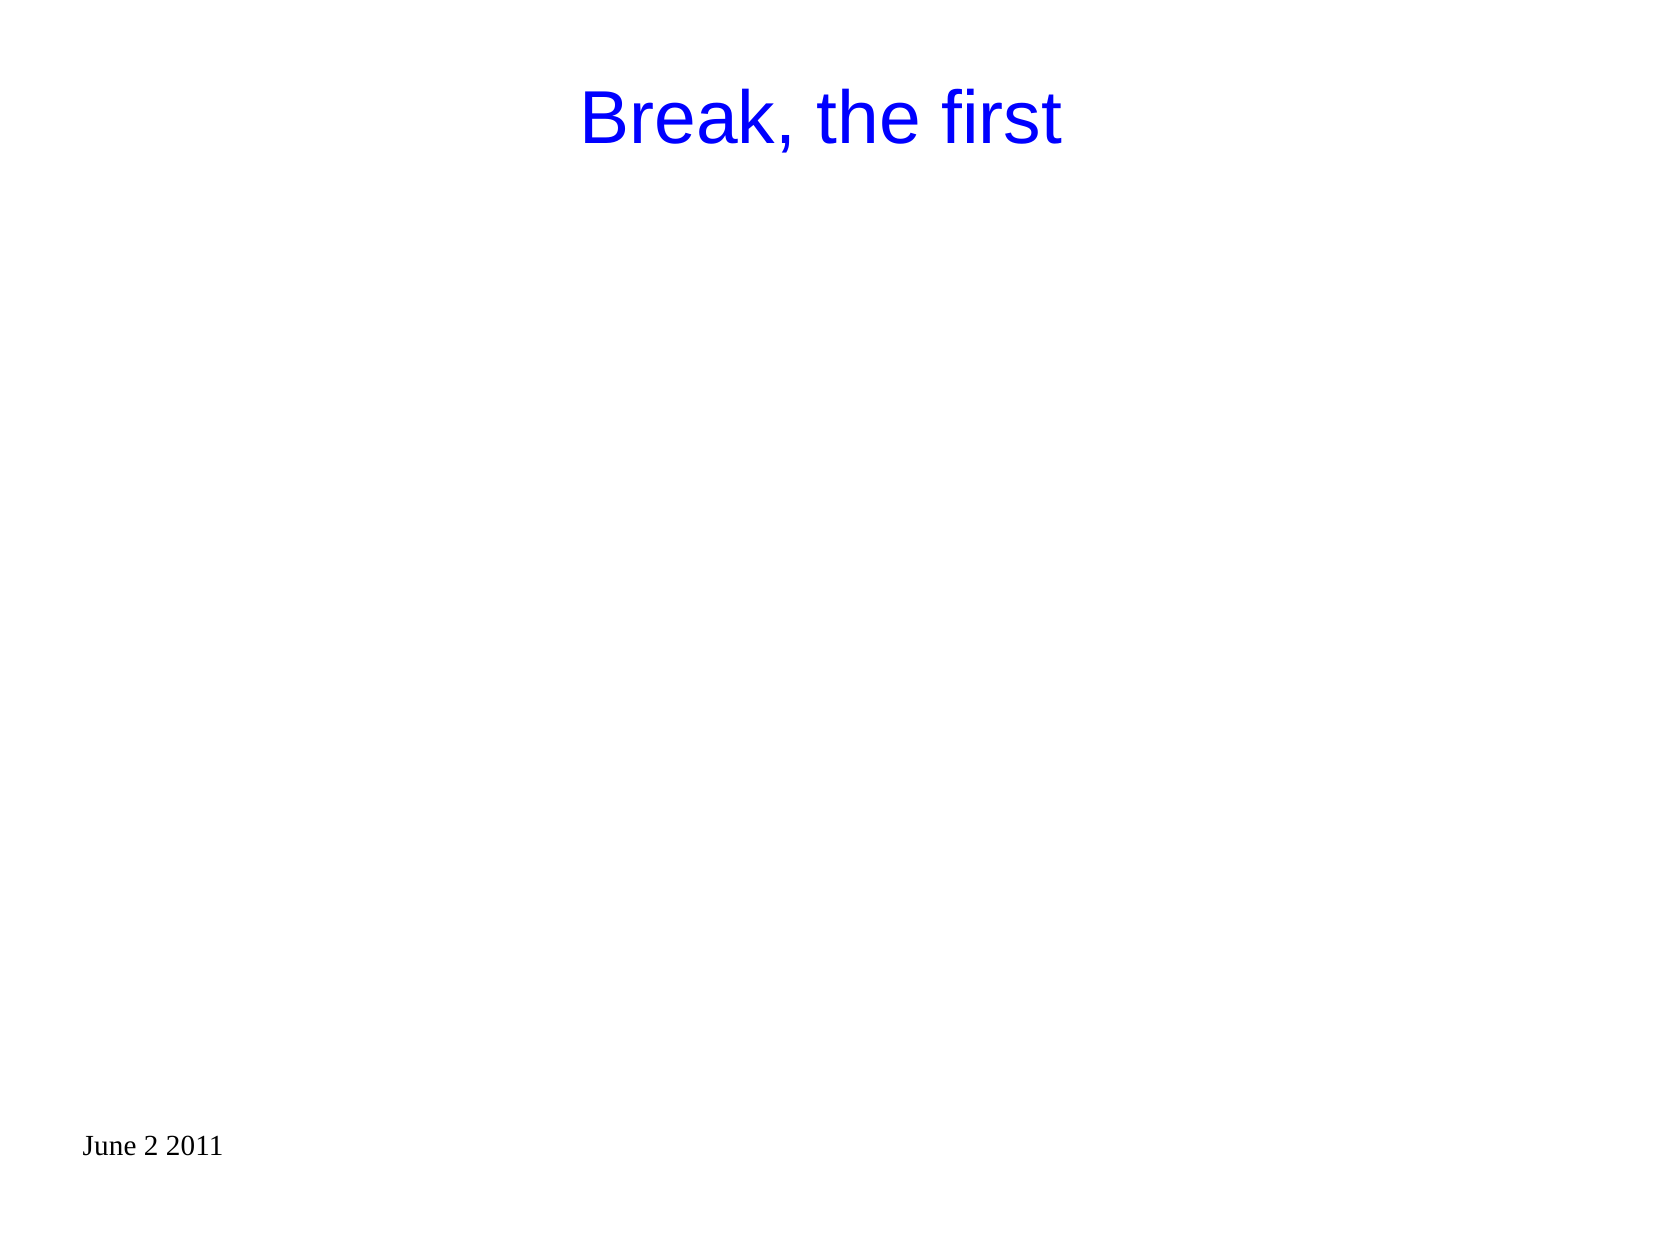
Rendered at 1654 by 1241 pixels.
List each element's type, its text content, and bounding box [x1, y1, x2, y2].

title Break, the first [76, 58, 1565, 178]
